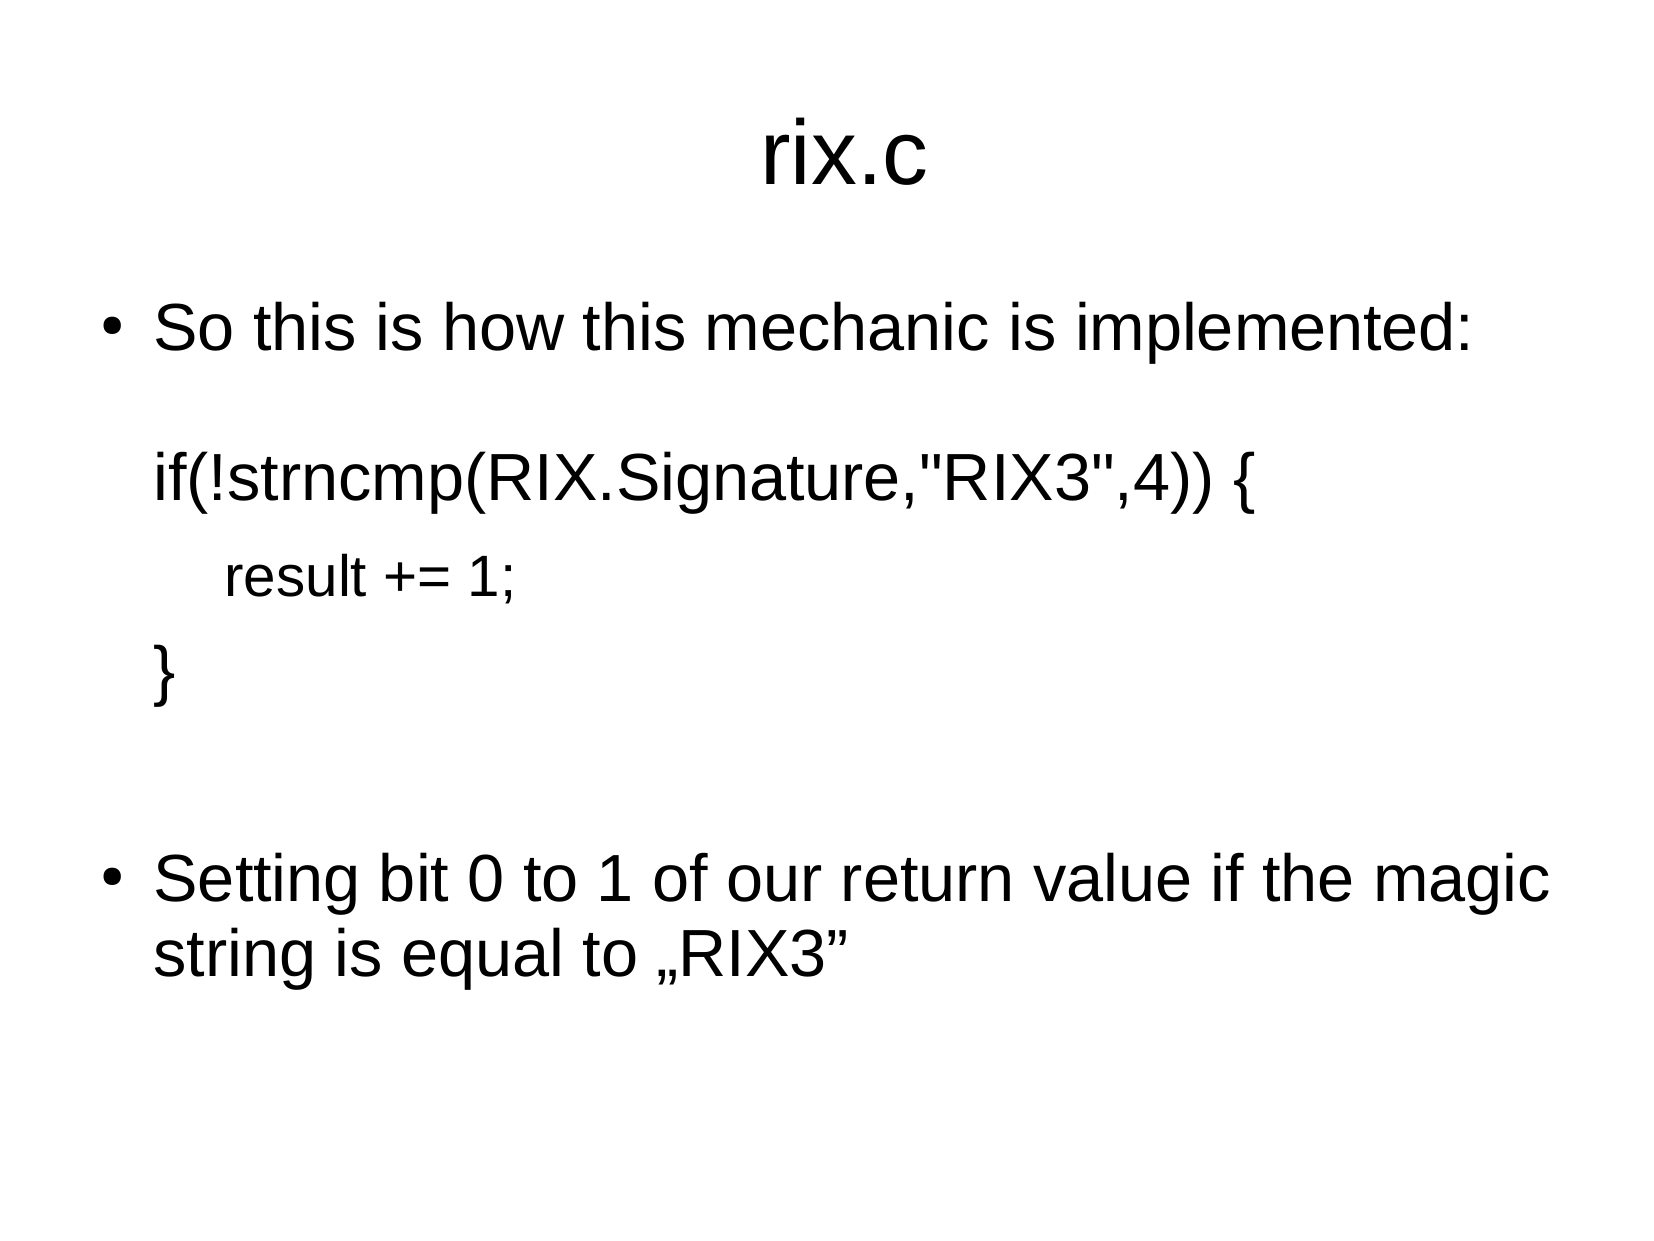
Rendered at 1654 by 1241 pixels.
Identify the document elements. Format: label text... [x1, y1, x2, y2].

list So this is how this mechanic is implemented: if(!strncmp(RIX.Signature,"RIX3",4)) { result += 1; } Setting bit 0 to 1 of our return value if the magic string is equal to „RIX3” [82, 290, 1571, 1010]
title rix.c [82, 49, 1571, 257]
